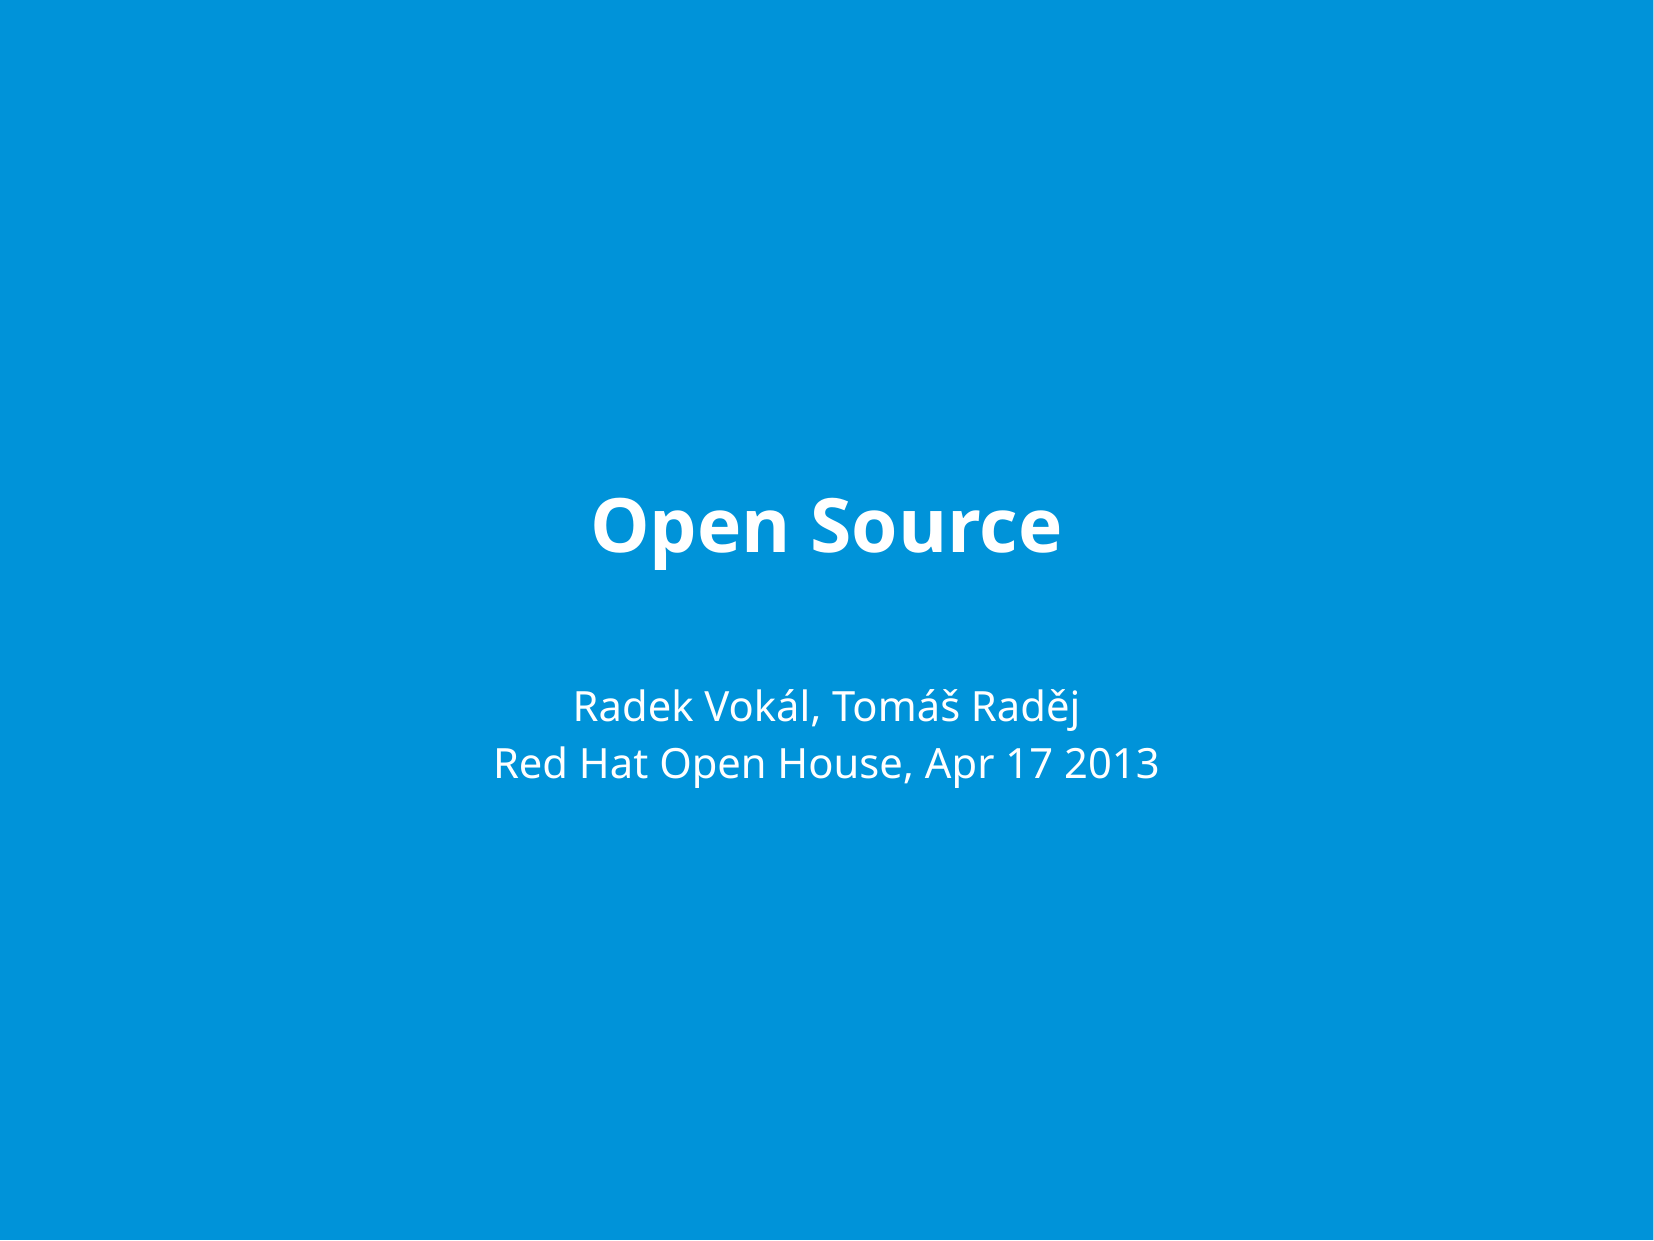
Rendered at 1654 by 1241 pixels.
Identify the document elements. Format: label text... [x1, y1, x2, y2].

subtitle Open Source Radek Vokál, Tomáš Raděj Red Hat Open House, Apr 17 2013 [82, 49, 1571, 1010]
